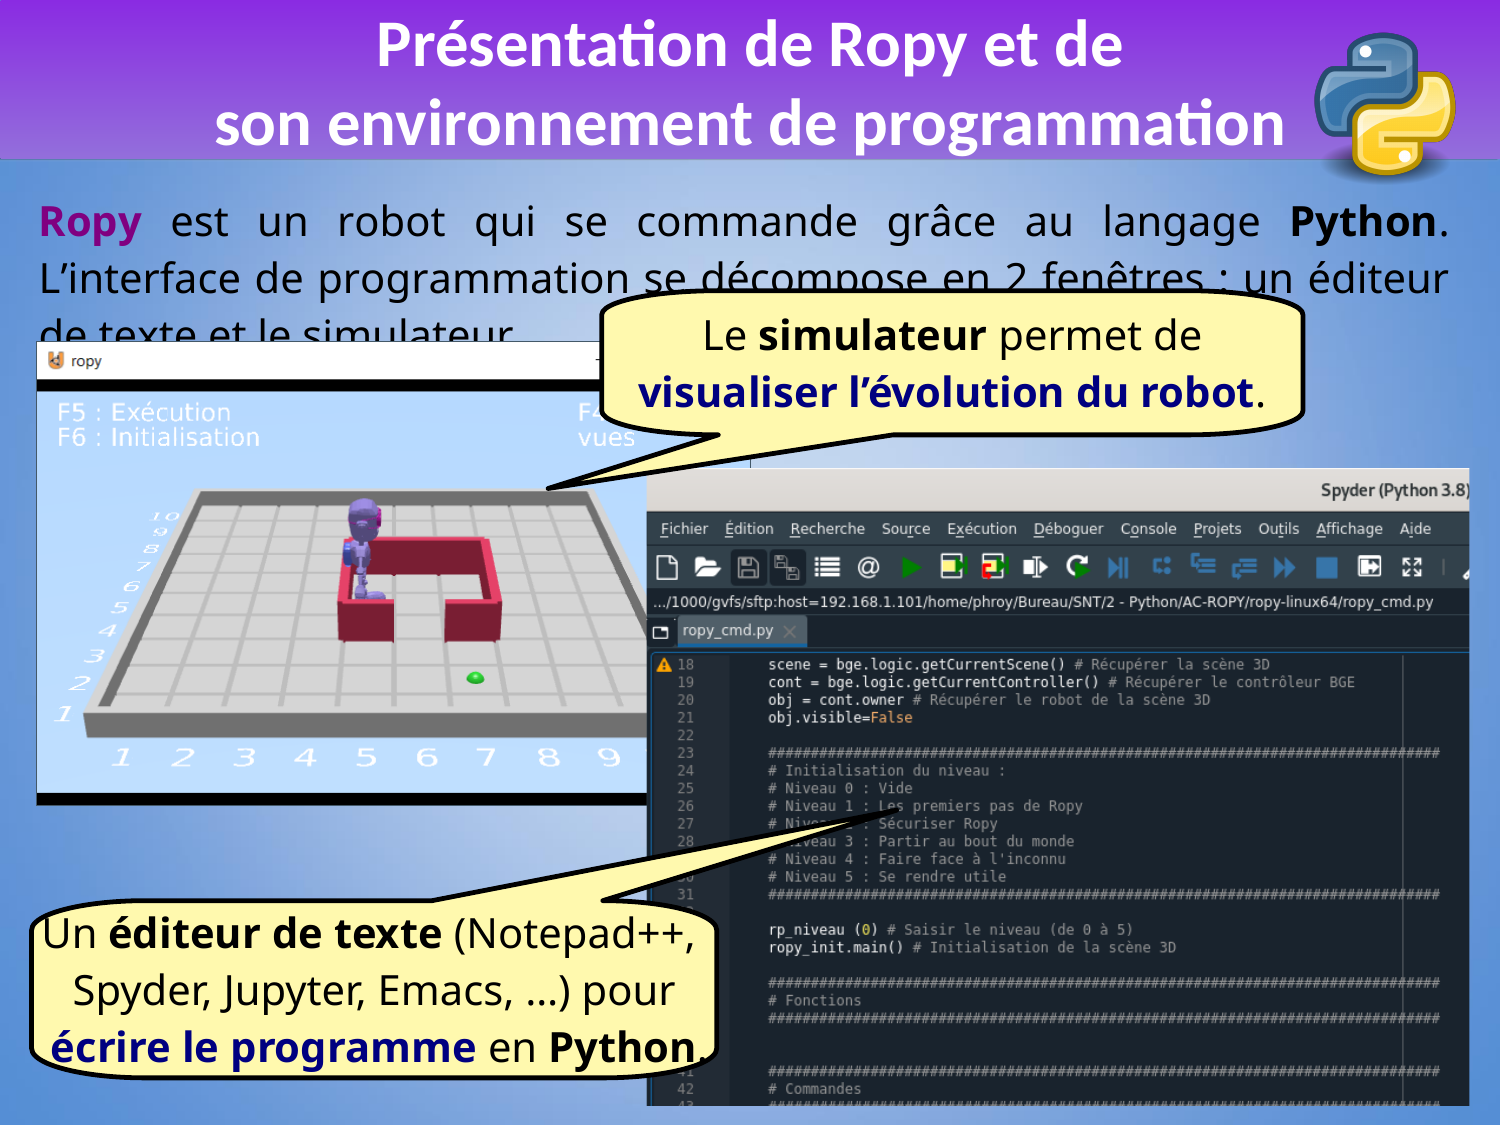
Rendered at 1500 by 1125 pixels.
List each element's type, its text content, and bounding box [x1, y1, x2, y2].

text_box Le simulateur permet de visualiser l’évolution du robot. [548, 290, 1303, 489]
text_box Ropy est un robot qui se commande grâce au langage Python. L’interface de programmation se décompose en 2 fenêtres : un éditeur de texte et le simulateur. [23, 184, 1465, 325]
picture [0, 29, 1500, 1125]
text_box Présentation de Ropy et de son environnement de programmation [0, 0, 1500, 159]
text_box Un éditeur de texte (Notepad++, Spyder, Jupyter, Emacs, …) pour écrire le programme en Python. [31, 810, 897, 1078]
